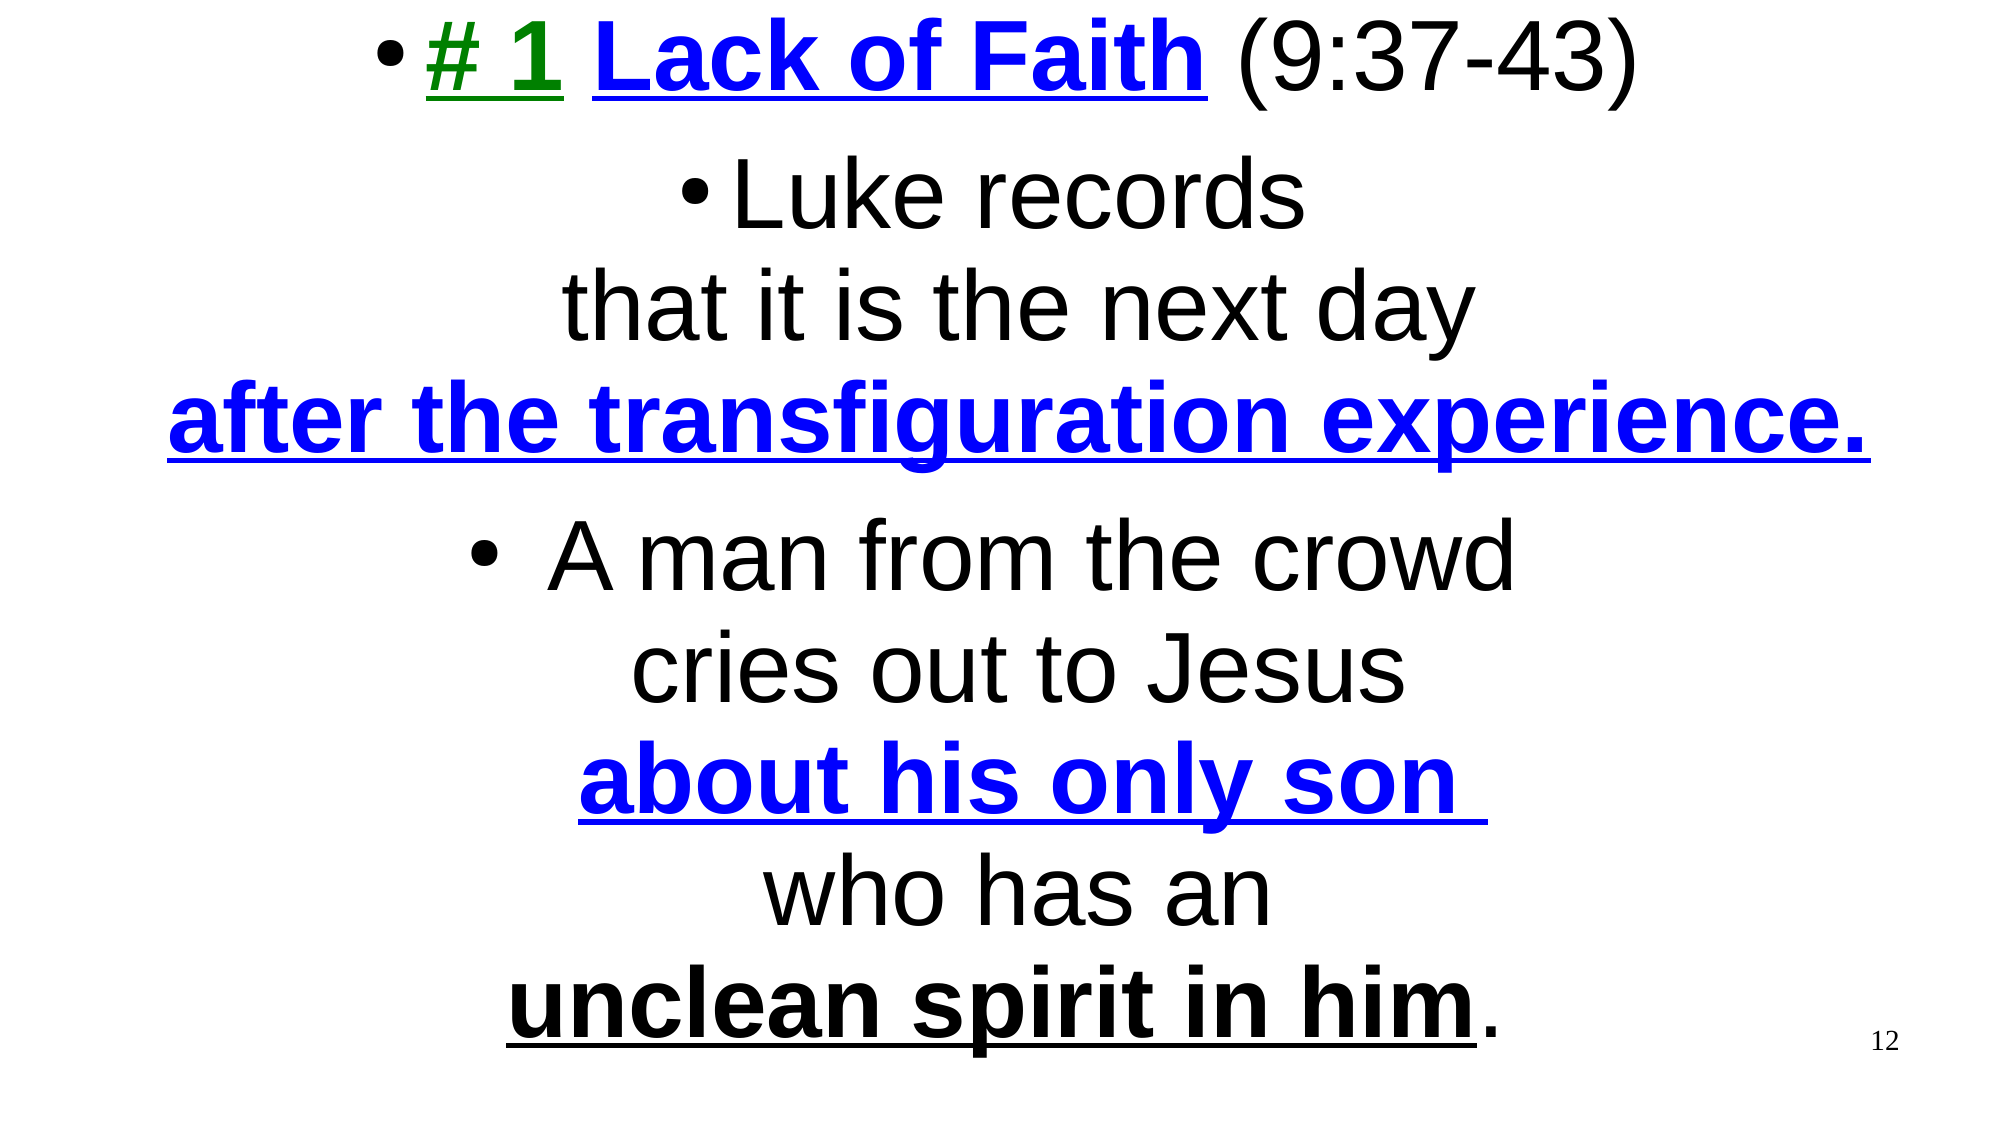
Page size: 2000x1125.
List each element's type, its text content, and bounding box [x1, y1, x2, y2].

list # 1 Lack of Faith (9:37-43) Luke records that it is the next day after the transfiguration experience. A man from the crowd cries out to Jesus about his only son who has an unclean spirit in him. [0, 0, 1996, 1123]
